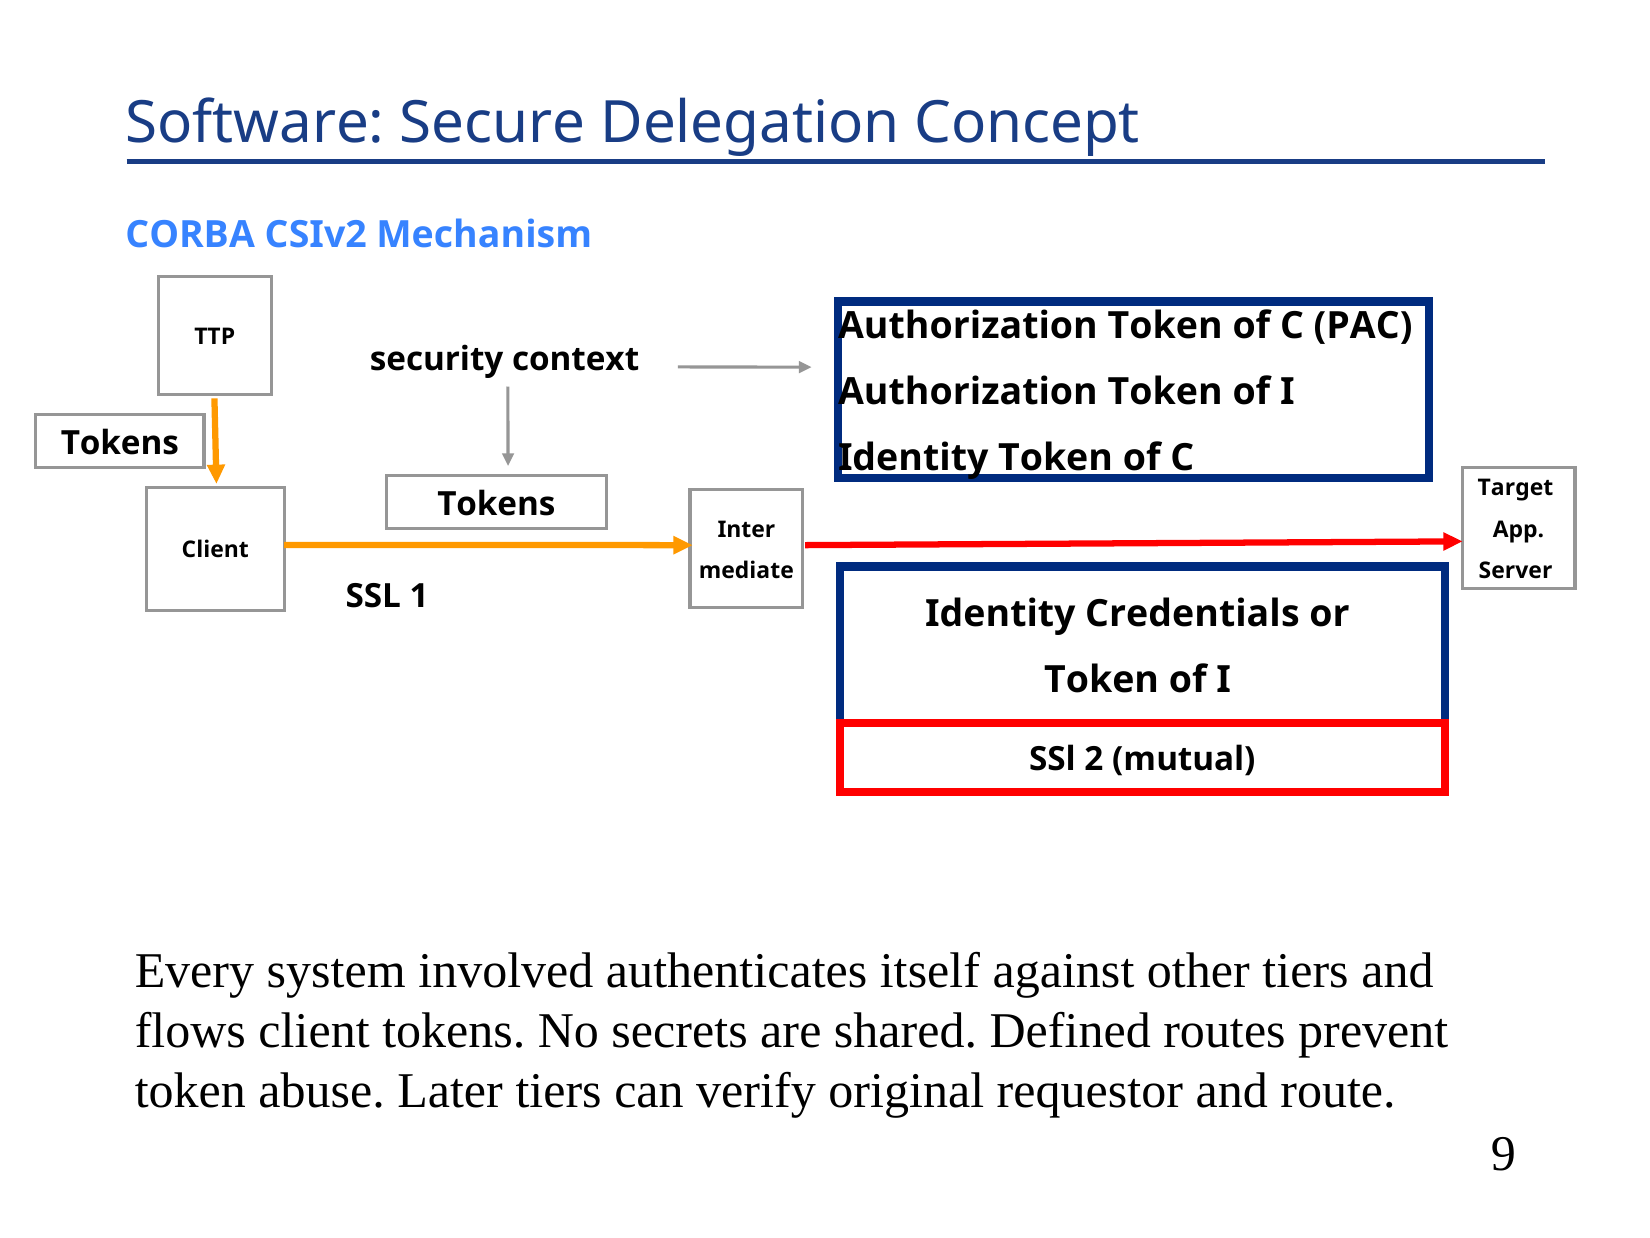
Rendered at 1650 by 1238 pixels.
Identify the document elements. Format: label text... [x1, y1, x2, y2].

text_box Target App. Server [1462, 467, 1575, 589]
text_box Tokens [386, 475, 607, 529]
text_box Identity Credentials or Token of I [840, 566, 1445, 722]
text_box Client [146, 487, 285, 611]
text_box TTP [158, 276, 272, 395]
text_box SSL 1 [345, 574, 463, 615]
title Software: Secure Delegation Concept [125, 0, 1546, 155]
text_box Every system involved authenticates itself against other tiers and flows client tokens. No secrets are shared. Defined routes prevent token abuse. Later tiers can verify original requestor and route. [120, 930, 1471, 1125]
text_box Tokens [35, 414, 204, 468]
text_box SSl 2 (mutual) [840, 722, 1445, 793]
text_box CORBA CSIv2 Mechanism [125, 210, 1506, 265]
text_box Authorization Token of C (PAC) Authorization Token of I Identity Token of C [838, 301, 1429, 479]
text_box security context [370, 337, 750, 378]
text_box Inter mediate [690, 489, 803, 608]
